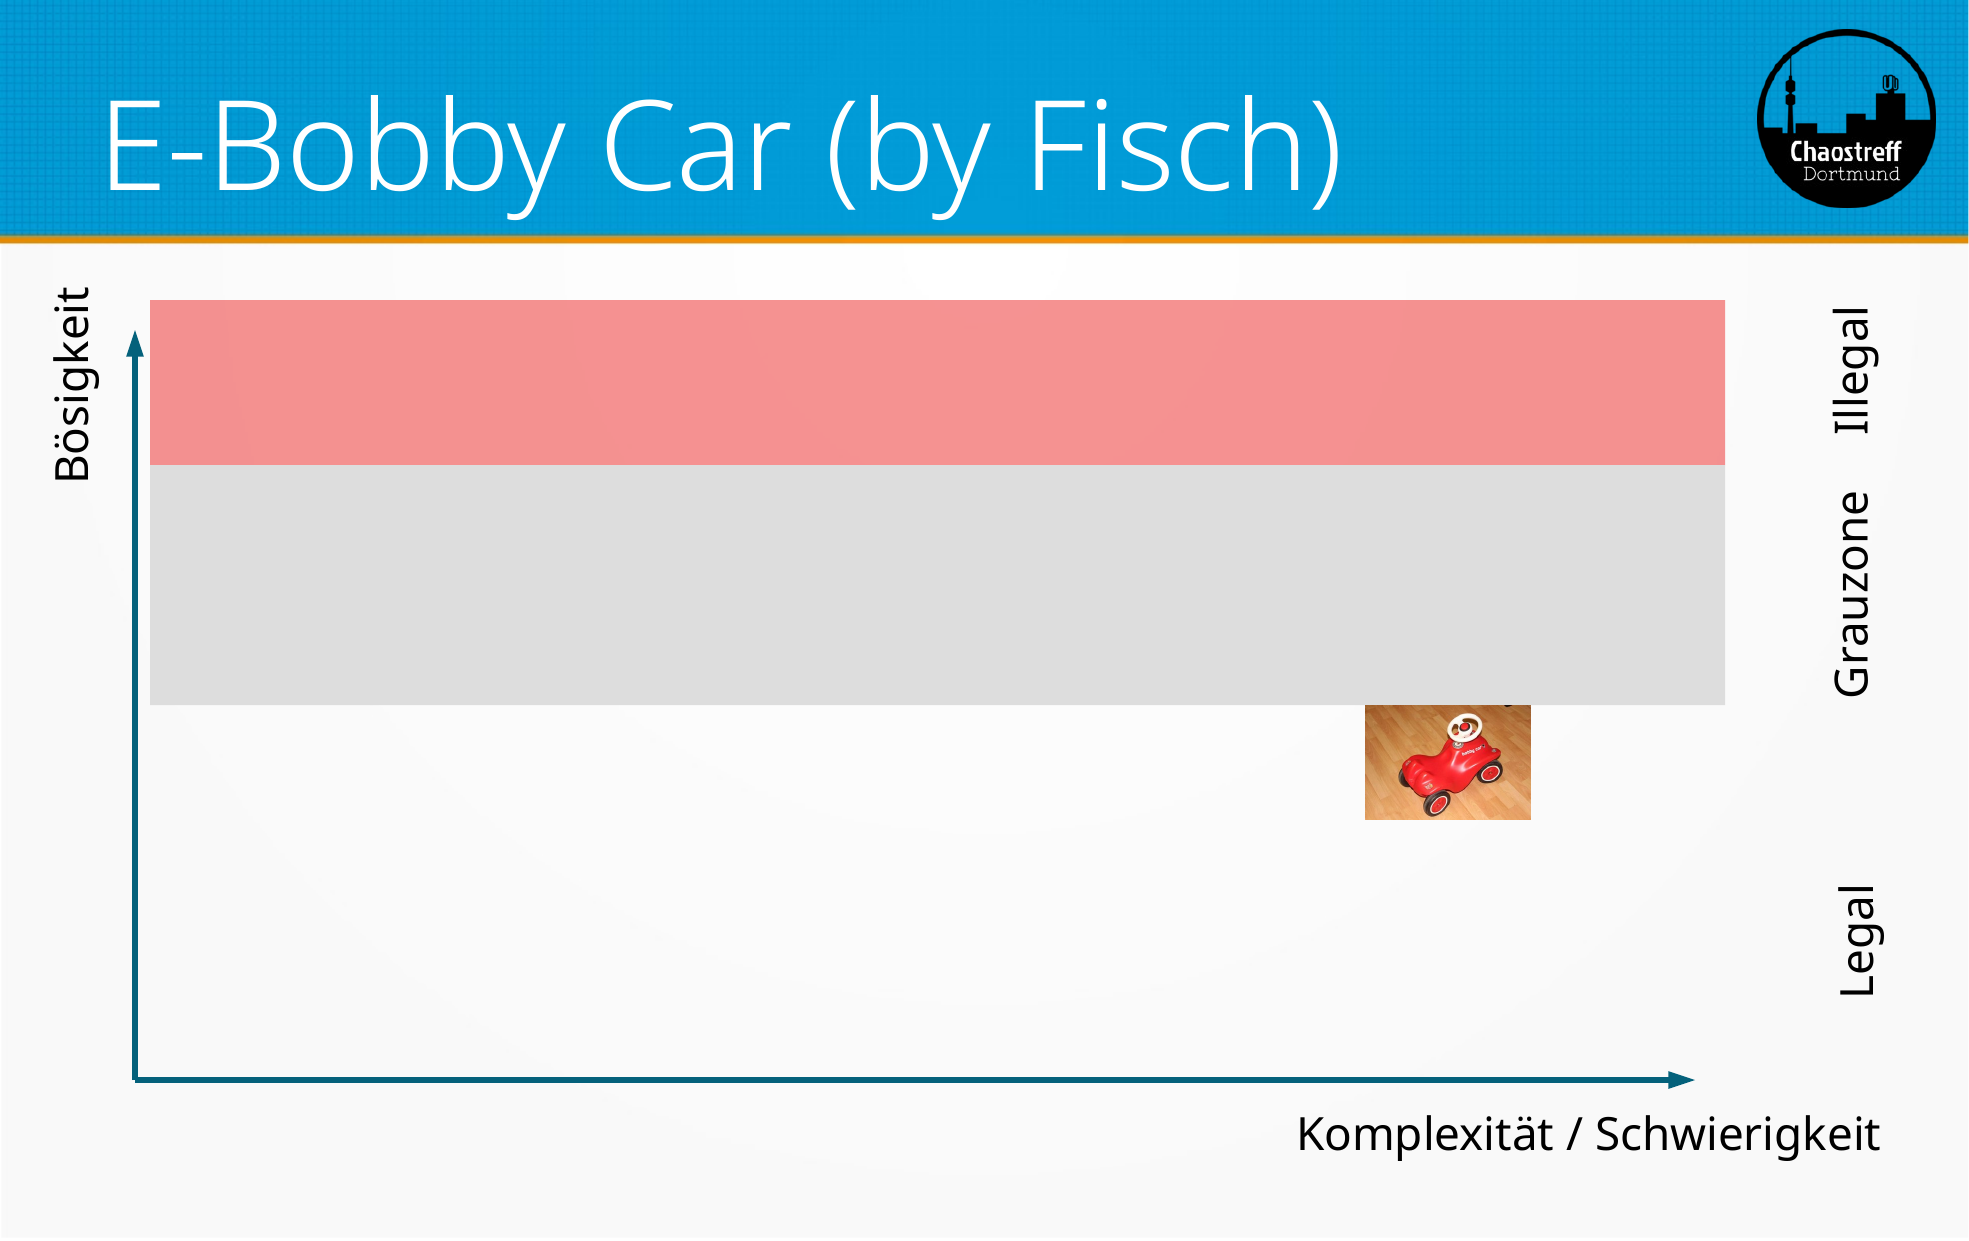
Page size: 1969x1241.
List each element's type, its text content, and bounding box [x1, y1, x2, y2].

picture [1870, 34, 1935, 204]
text_box [150, 300, 1726, 706]
text_box Bösigkeit [35, 270, 106, 491]
text_box Legal [1796, 831, 1915, 1006]
title E-Bobby Car (by Fisch) [98, 19, 1870, 227]
text_box Komplexität / Schwierigkeit [1290, 1097, 1933, 1168]
text_box Illegal [1815, 292, 1885, 442]
text_box Grauzone [1815, 472, 1885, 706]
picture [0, 233, 1969, 1241]
